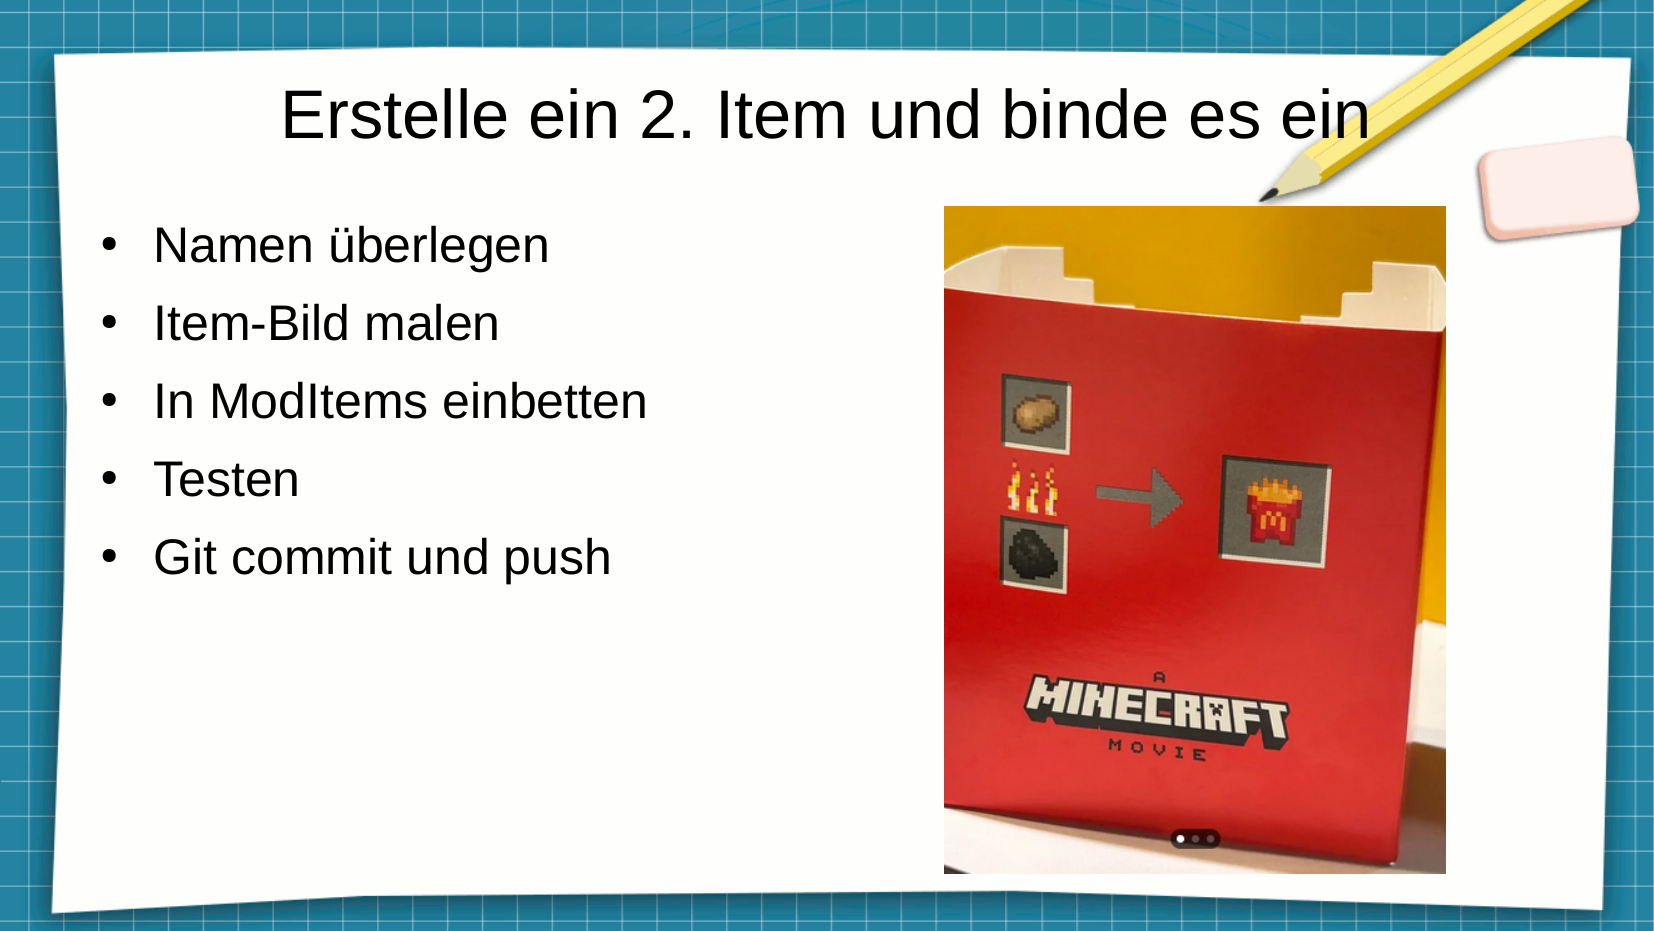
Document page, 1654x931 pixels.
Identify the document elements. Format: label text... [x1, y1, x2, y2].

title Erstelle ein 2. Item und binde es ein [82, 37, 1571, 193]
picture [0, 0, 1654, 931]
list Namen überlegen Item-Bild malen In ModItems einbetten Testen Git commit und push [82, 217, 798, 621]
